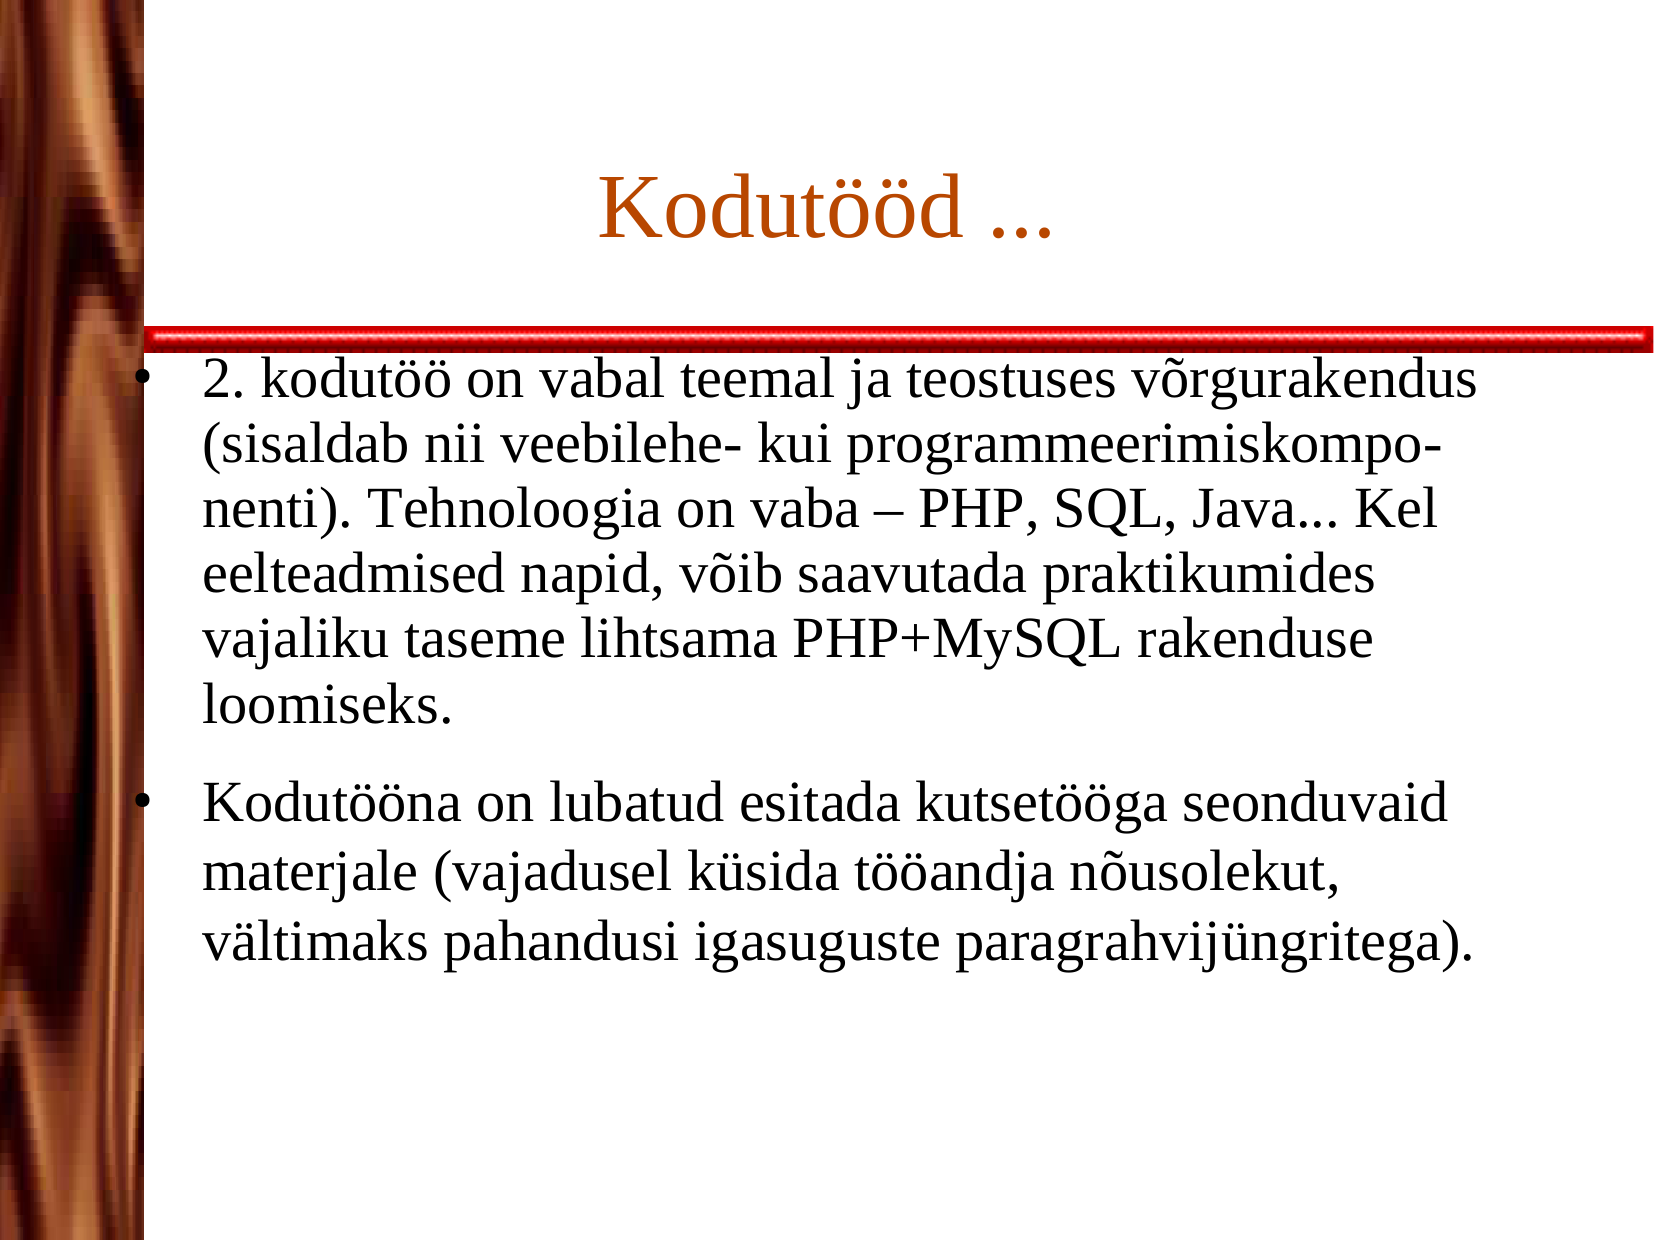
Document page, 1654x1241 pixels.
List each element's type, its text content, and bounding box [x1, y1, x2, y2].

title Kodutööd ... [121, 100, 1533, 312]
list 2. kodutöö on vabal teemal ja teostuses võrgurakendus (sisaldab nii veebilehe- kui programmeerimiskompo-nenti). Tehnoloogia on vaba – PHP, SQL, Java... Kel eelteadmised napid, võib saavutada praktikumides vajaliku taseme lihtsama PHP+MySQL rakenduse loomiseks. Kodutööna on lubatud esitada kutsetööga seonduvaid materjale (vajadusel küsida tööandja nõusolekut, vältimaks pahandusi igasuguste paragrahvijüngritega). [121, 344, 1533, 1126]
picture [0, 0, 1654, 1240]
